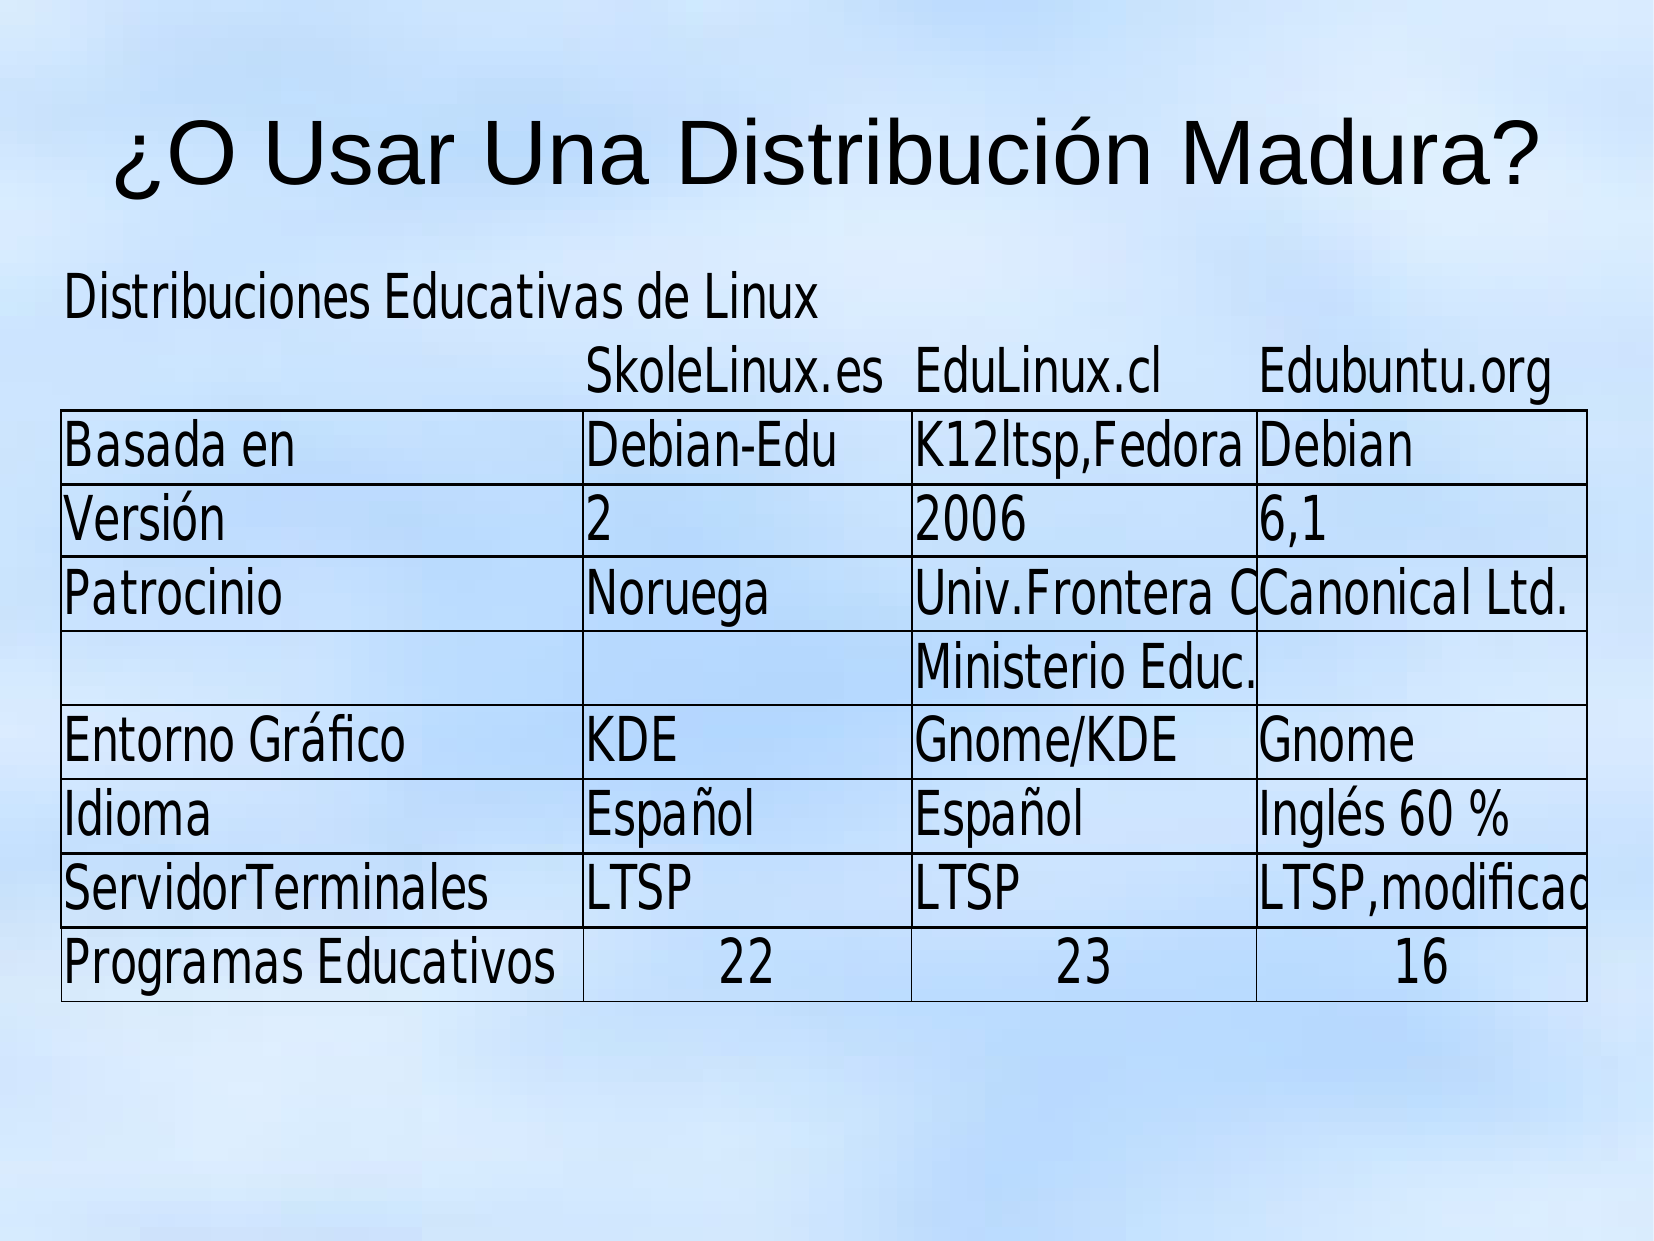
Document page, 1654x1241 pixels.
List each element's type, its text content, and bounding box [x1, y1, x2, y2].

chart [59, 261, 1590, 1004]
title ¿O Usar Una Distribución Madura? [82, 49, 1571, 257]
picture [0, 0, 1654, 1241]
